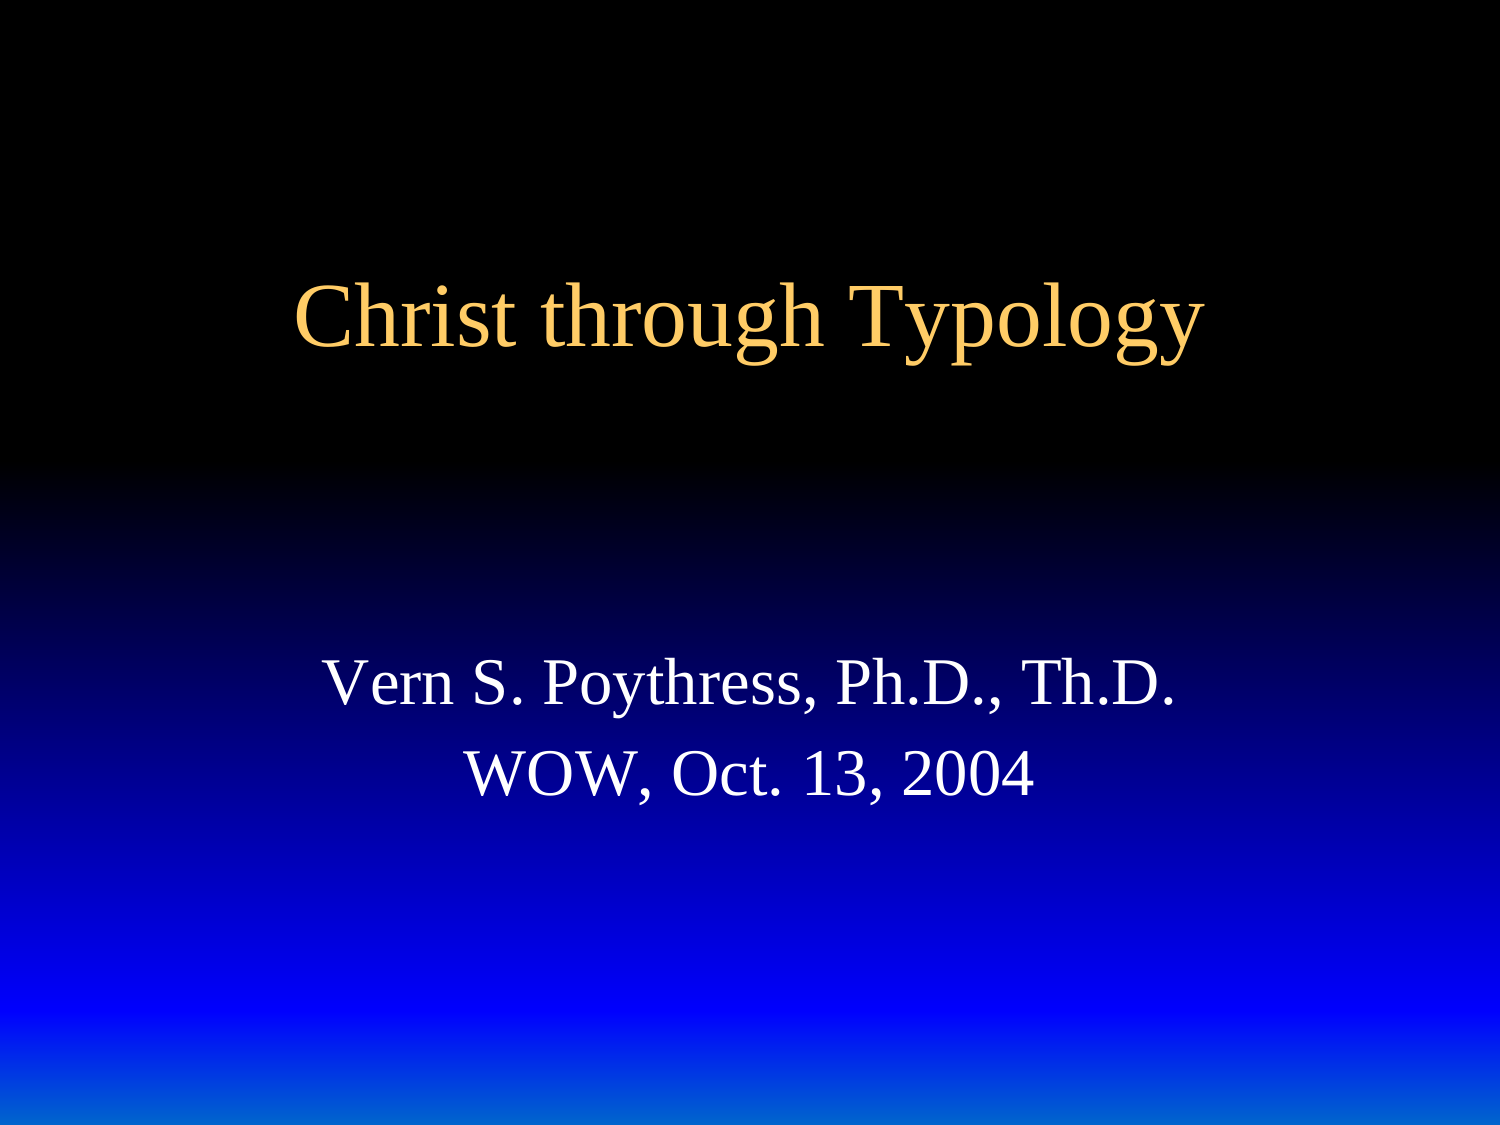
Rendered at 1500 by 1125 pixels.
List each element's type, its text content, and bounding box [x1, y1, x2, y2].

title Christ through Typology [112, 185, 1388, 374]
subtitle Vern S. Poythress, Ph.D., Th.D. WOW, Oct. 13, 2004 [225, 637, 1276, 926]
